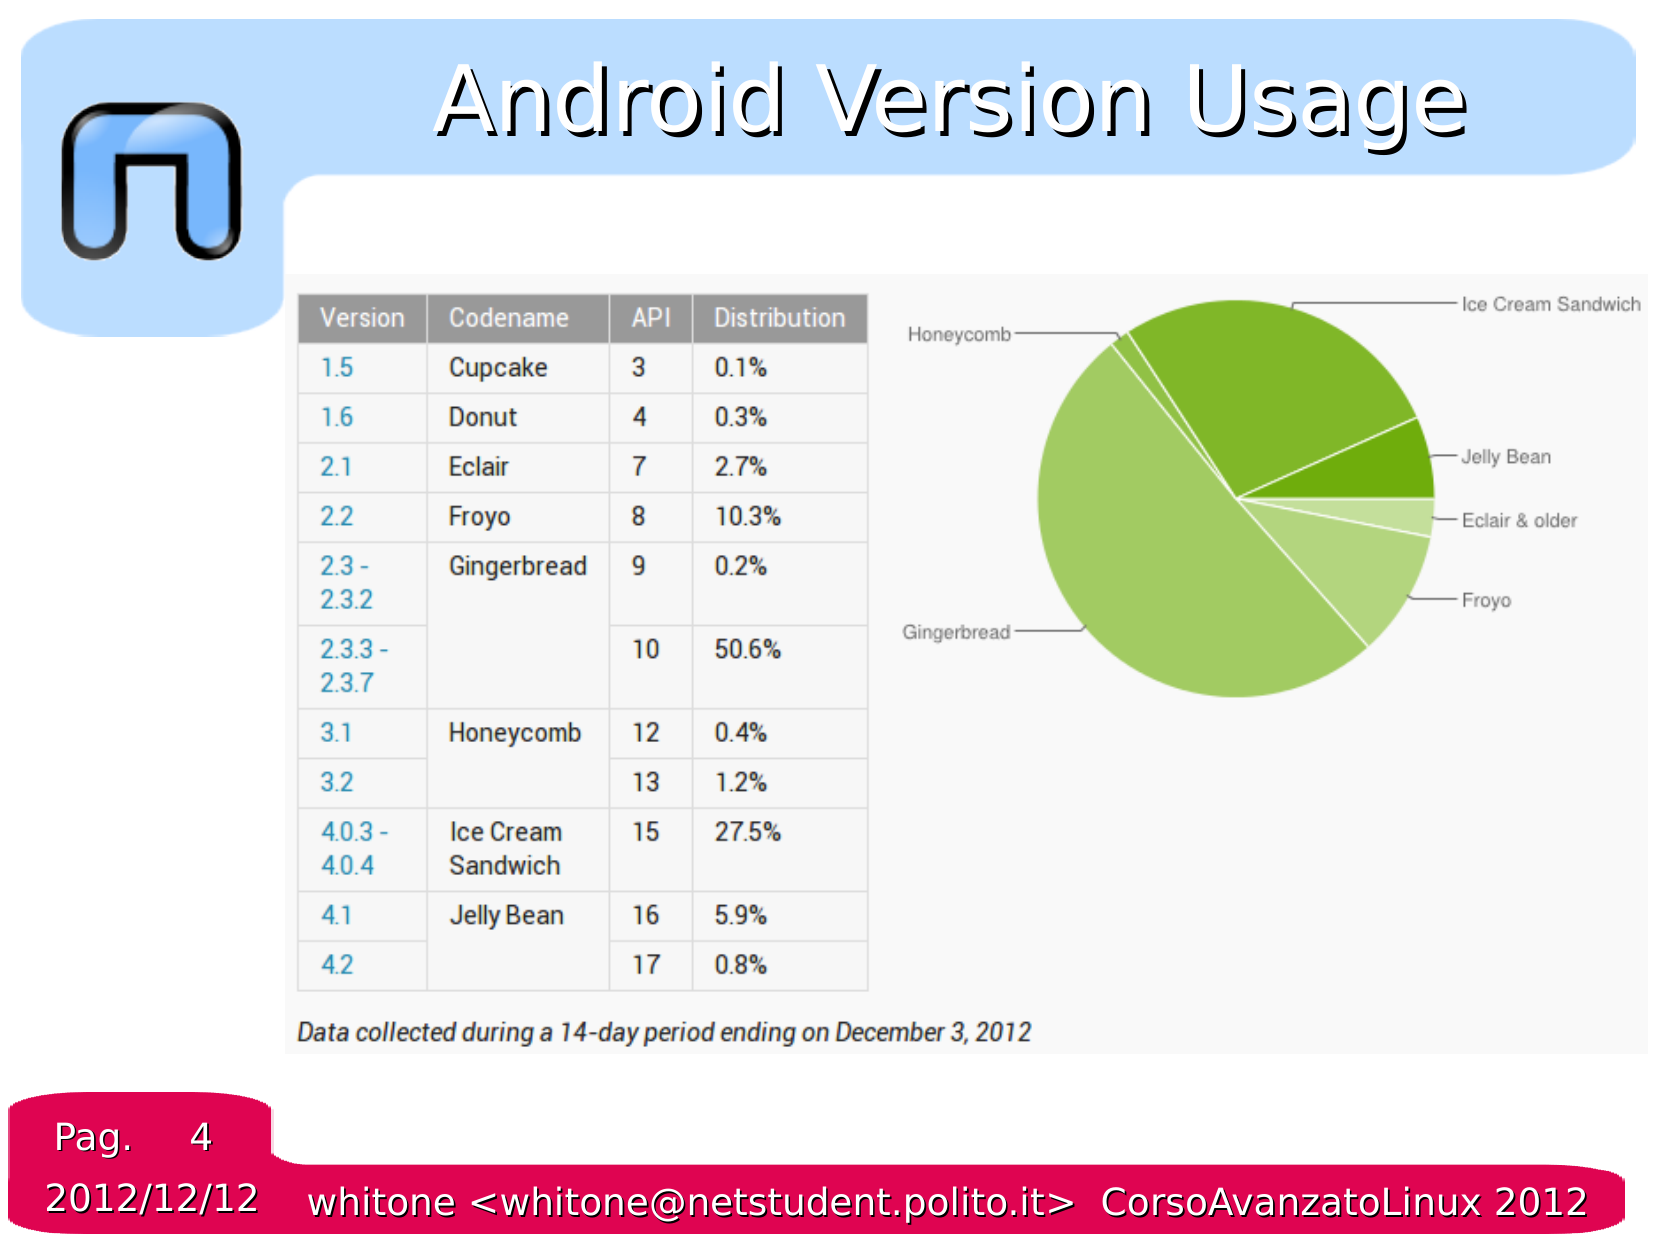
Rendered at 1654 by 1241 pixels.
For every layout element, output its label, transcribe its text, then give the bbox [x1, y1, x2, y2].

text_box whitone <whitone@netstudent.polito.it> CorsoAvanzatoLinux 2012 [292, 1173, 1604, 1241]
text_box 2012/12/12 [29, 1169, 284, 1241]
picture [0, 19, 1648, 1054]
title Android Version Usage [265, 3, 1636, 197]
picture [8, 1092, 1625, 1234]
text_box Pag. <numero> [27, 1108, 413, 1168]
